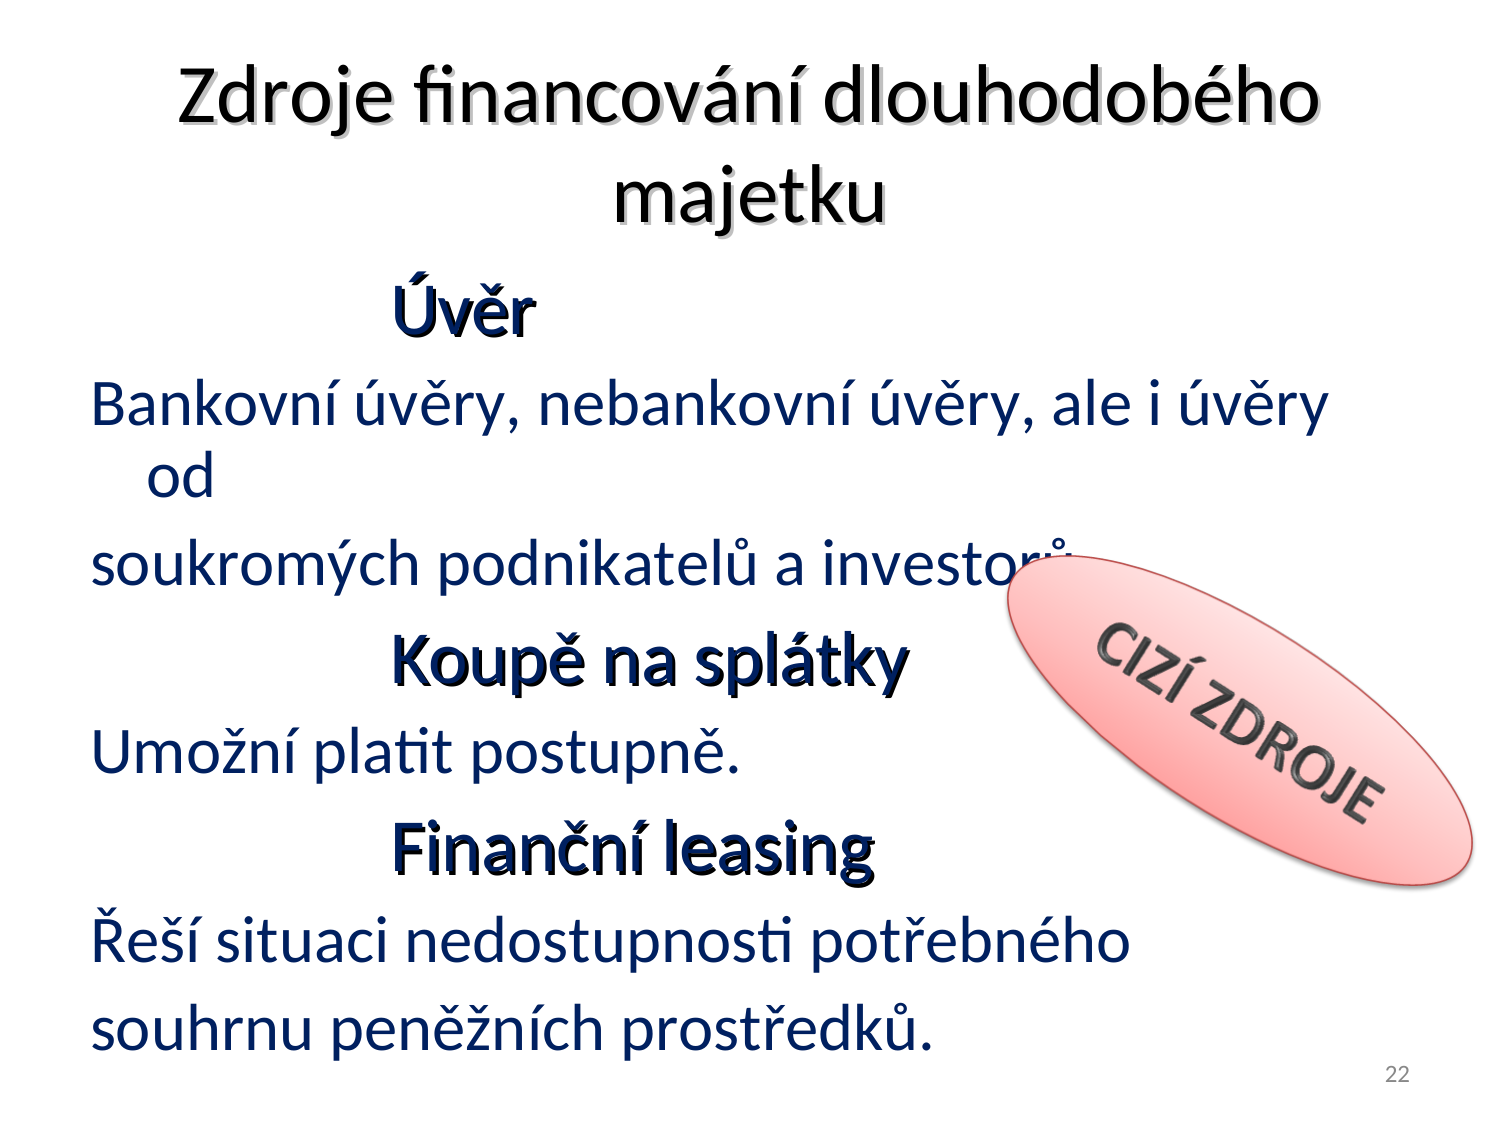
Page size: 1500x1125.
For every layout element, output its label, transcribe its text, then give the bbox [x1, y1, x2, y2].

title Zdroje financování dlouhodobého majetku [75, 31, 1426, 247]
picture [999, 550, 1481, 897]
list Úvěr Bankovní úvěry, nebankovní úvěry, ale i úvěry od soukromých podnikatelů a investorů. Koupě na splátky Umožní platit postupně. Finanční leasing Řeší situaci nedostupnosti potřebného souhrnu peněžních prostředků. [75, 262, 1426, 1125]
text_box <číslo> [1074, 1042, 1426, 1103]
